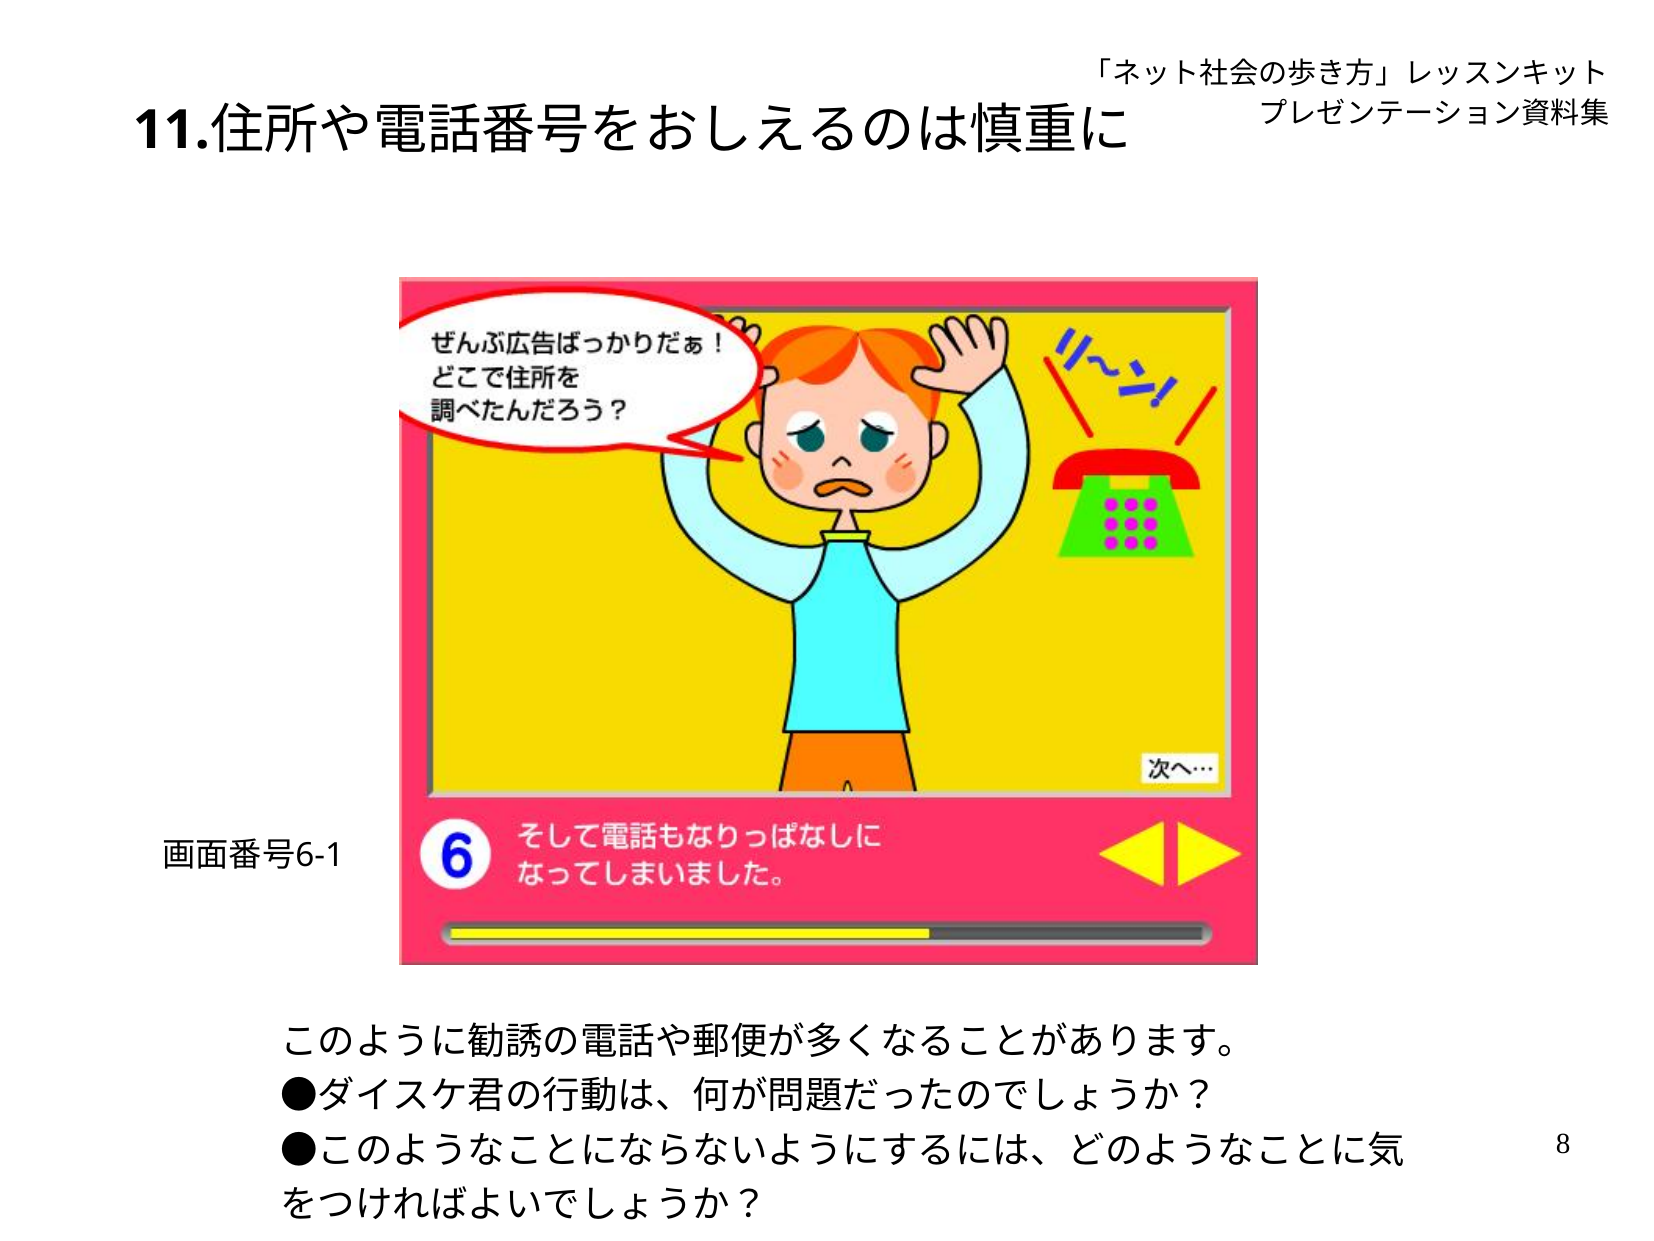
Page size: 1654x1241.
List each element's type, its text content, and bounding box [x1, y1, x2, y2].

text_box 11.住所や電話番号をおしえるのは慎重に [118, 88, 1241, 169]
picture [399, 277, 1258, 965]
text_box 画面番号6-1 [147, 826, 384, 882]
text_box 「ネット社会の歩き方」レッスンキット プレゼンテーション資料集 [1062, 44, 1625, 139]
text_box このように勧誘の電話や郵便が多くなることがあります。 ●ダイスケ君の行動は、何が問題だったのでしょうか？ ●このようなことにならないようにするには、どのようなことに気をつければよいでしょうか？ [265, 1003, 1447, 1236]
